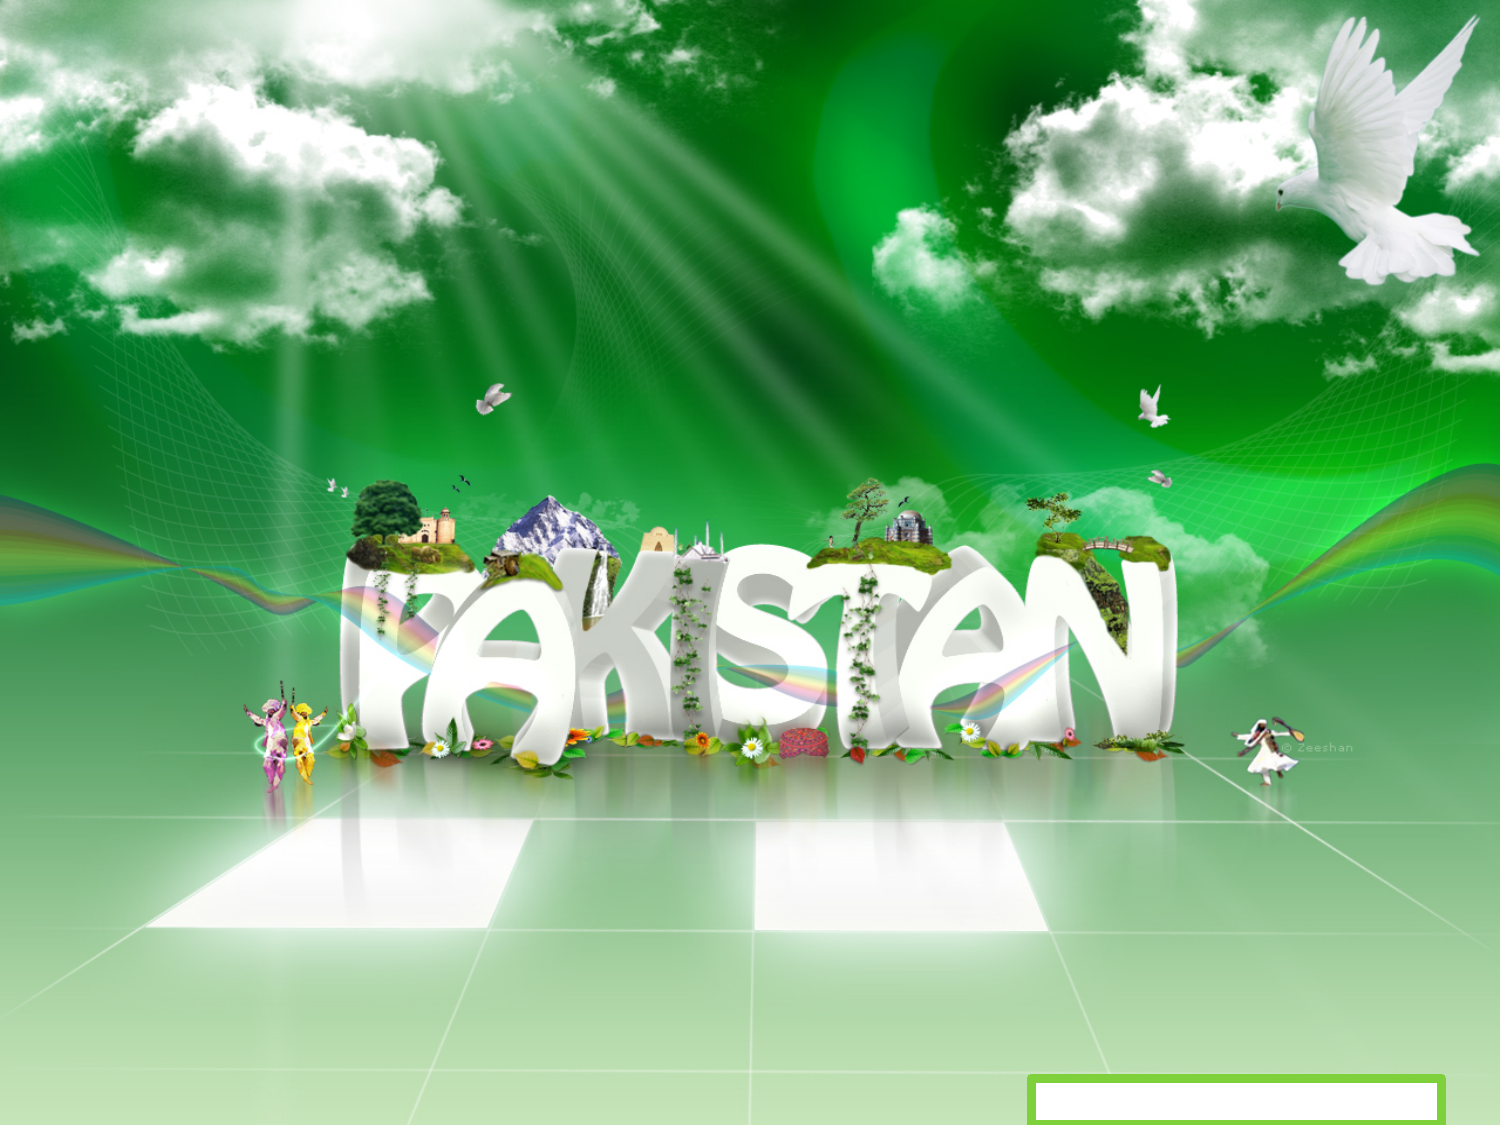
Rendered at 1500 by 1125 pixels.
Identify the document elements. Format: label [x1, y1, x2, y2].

picture [0, 0, 1500, 1125]
text_box [1031, 1078, 1442, 1125]
